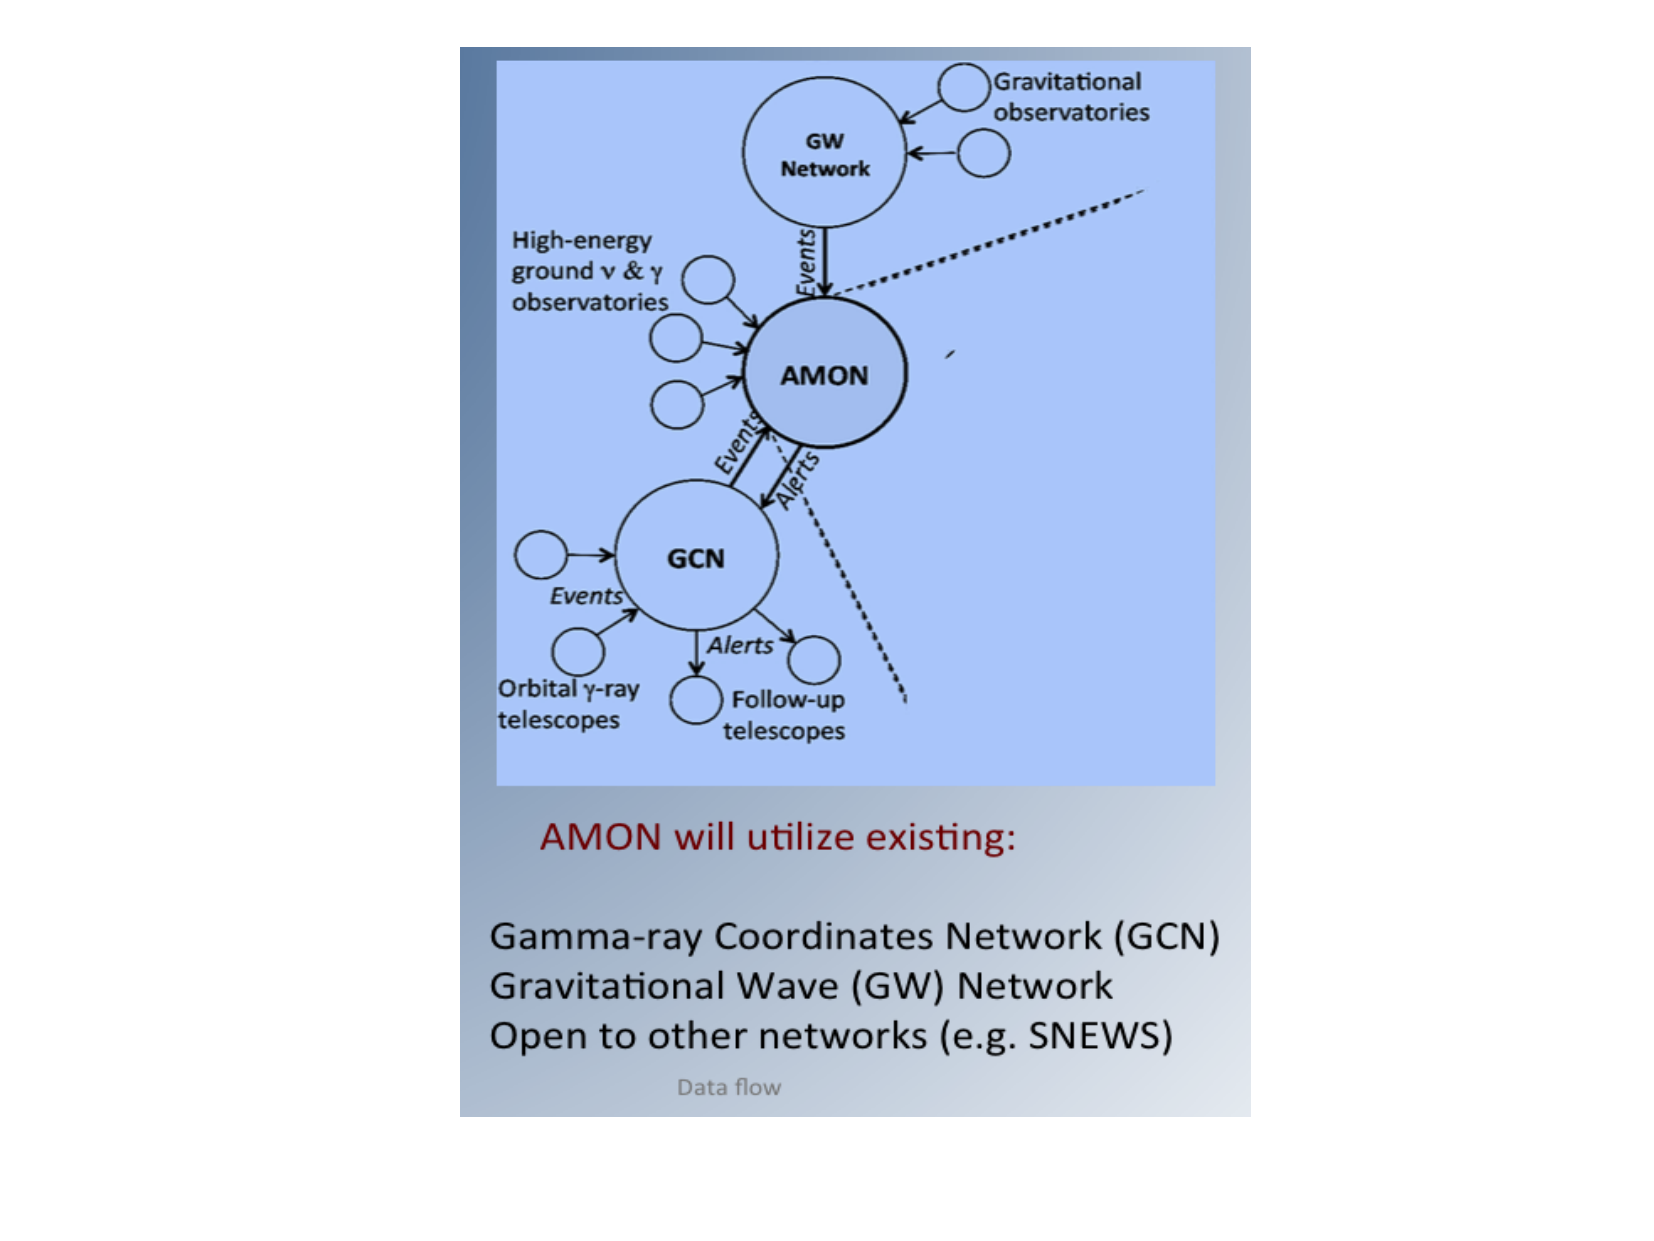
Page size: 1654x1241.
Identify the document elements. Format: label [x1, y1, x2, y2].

picture [460, 47, 1251, 1117]
